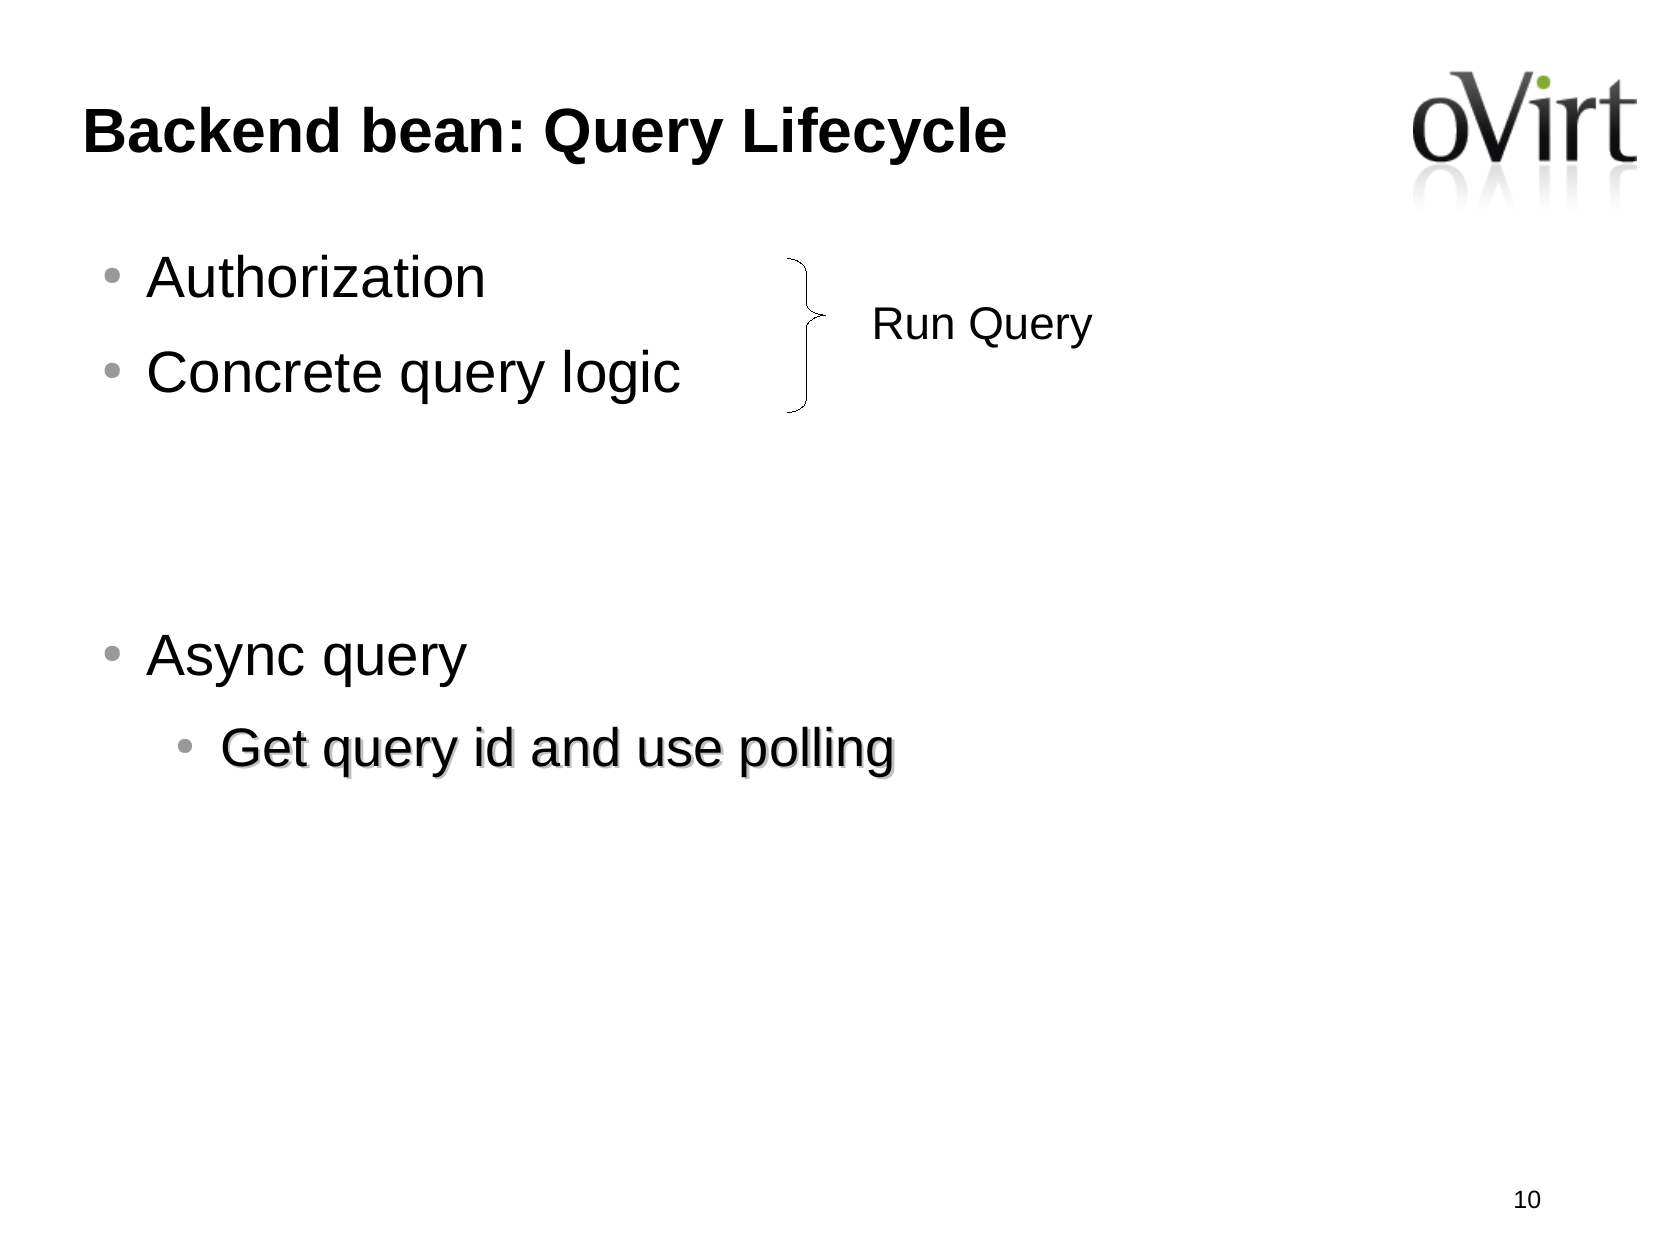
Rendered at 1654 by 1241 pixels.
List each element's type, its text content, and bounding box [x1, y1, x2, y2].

title Backend bean: Query Lifecycle [82, 27, 1303, 235]
list Authorization Concrete query logic Async query Get query id and use polling [86, 244, 1576, 1151]
text_box Run Query [856, 290, 1201, 357]
picture [1413, 63, 1637, 212]
